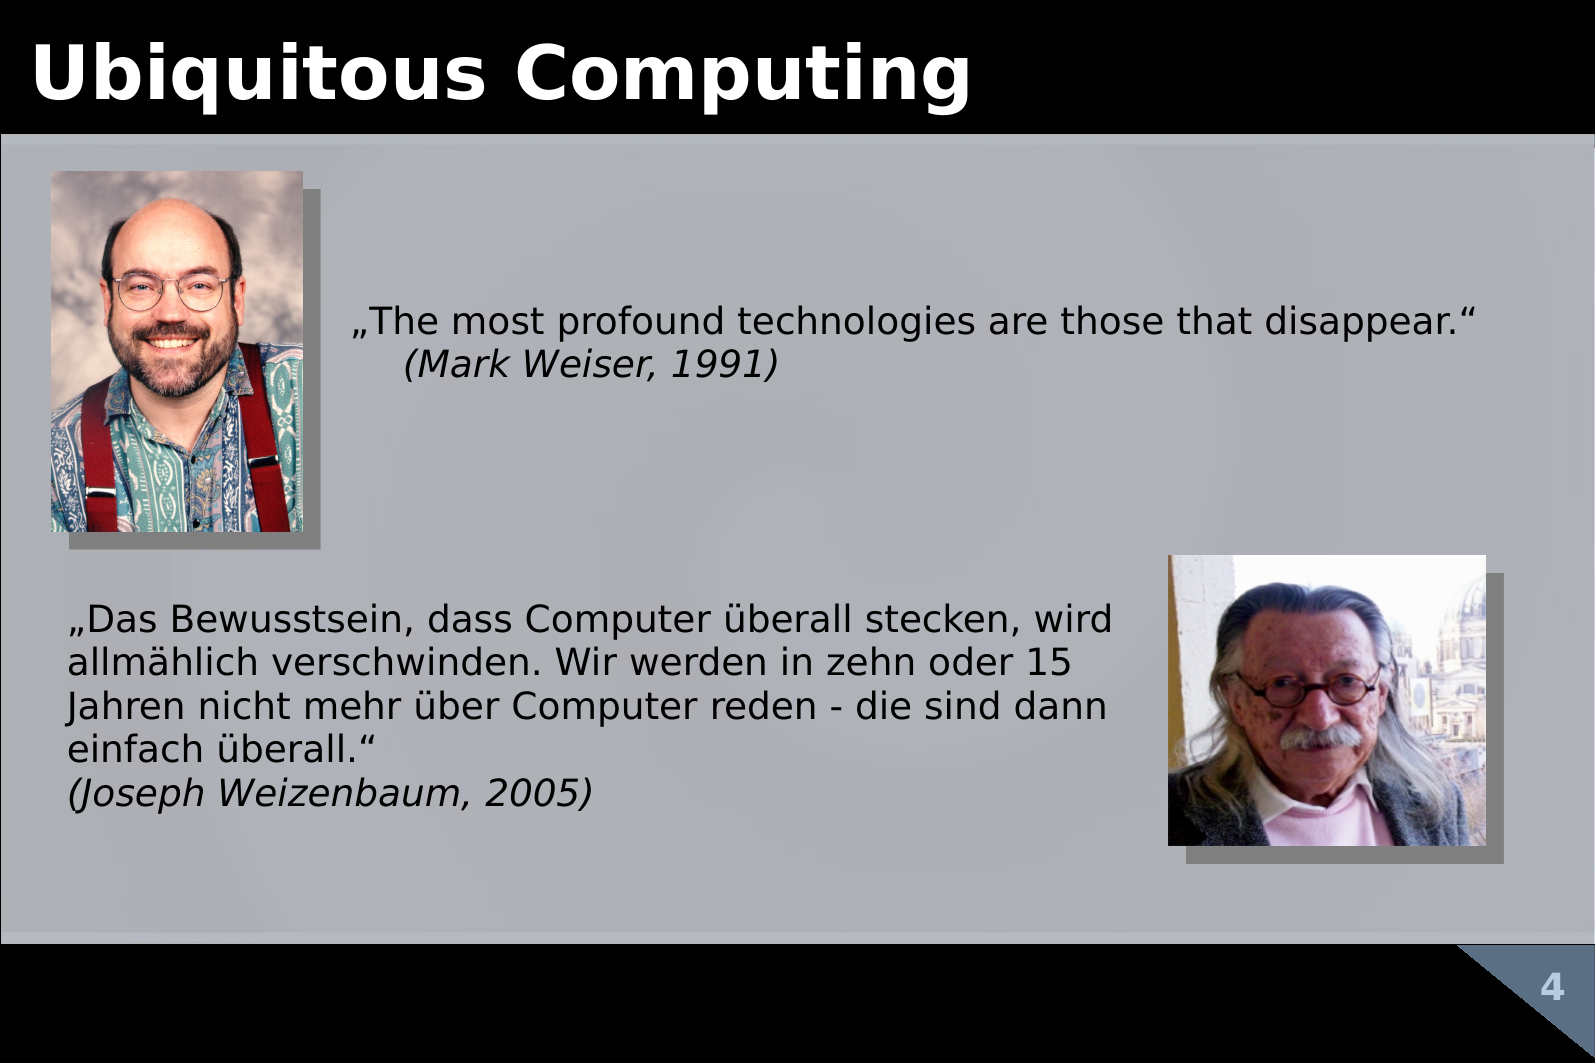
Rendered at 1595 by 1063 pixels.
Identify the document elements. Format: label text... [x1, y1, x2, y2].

picture [51, 171, 303, 532]
picture [1168, 555, 1486, 846]
title Ubiquitous Computing [29, 29, 1465, 119]
list „The most profound technologies are those that disappear.“ (Mark Weiser, 1991) [332, 177, 1595, 448]
text_box „Das Bewusstsein, dass Computer überall stecken, wird allmählich verschwinden. Wir werden in zehn oder 15 Jahren nicht mehr über Computer reden - die sind dann einfach überall.“ (Joseph Weizenbaum, 2005) [52, 590, 1170, 823]
